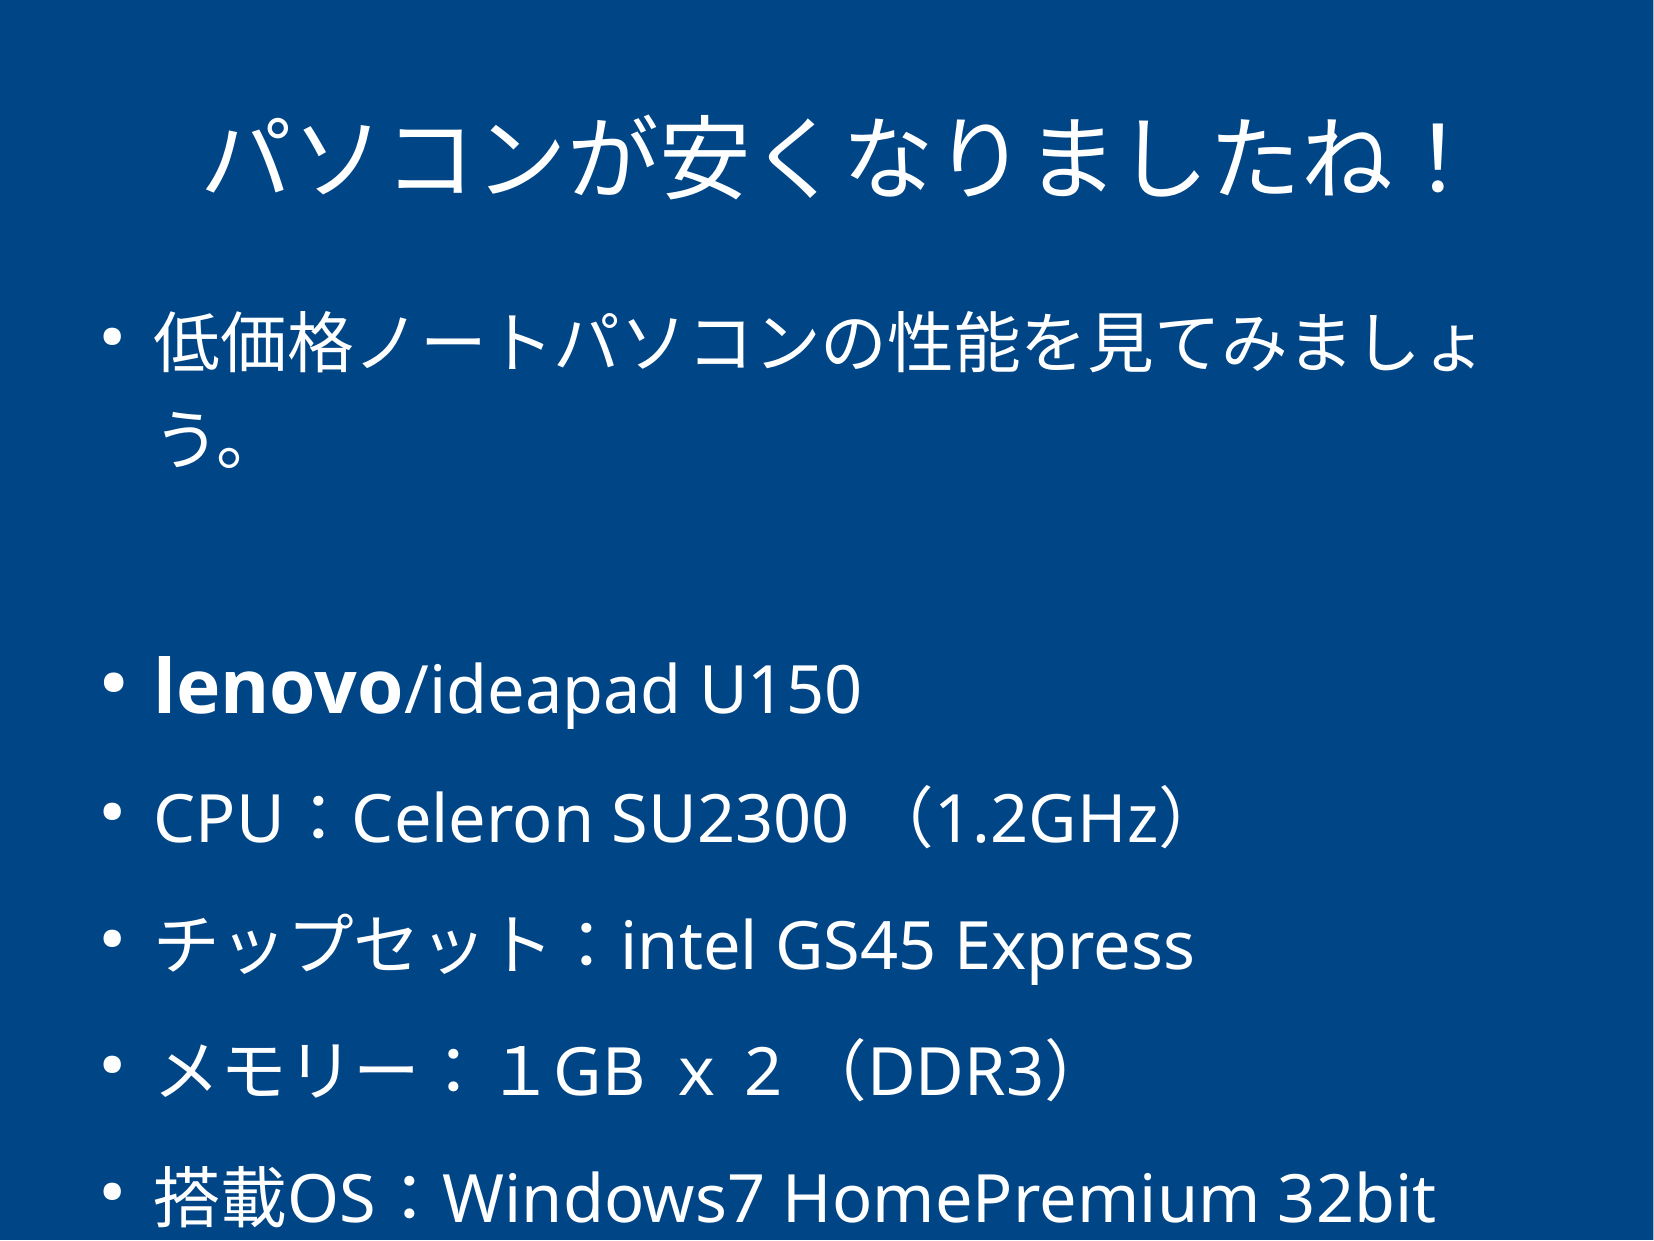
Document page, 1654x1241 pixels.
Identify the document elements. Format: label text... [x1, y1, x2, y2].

title パソコンが安くなりましたね！ [82, 56, 1571, 250]
list 低価格ノートパソコンの性能を見てみましょう。 lenovo/ideapad U150 CPU：Celeron SU2300 （1.2GHz） チップセット：intel GS45 Express メモリー：１GB ｘ 2 （DDR3） 搭載OS：Windows7 HomePremium 32bit 購入価格：\52,000（2009年12月） 時価\47,800 [82, 290, 1565, 1152]
